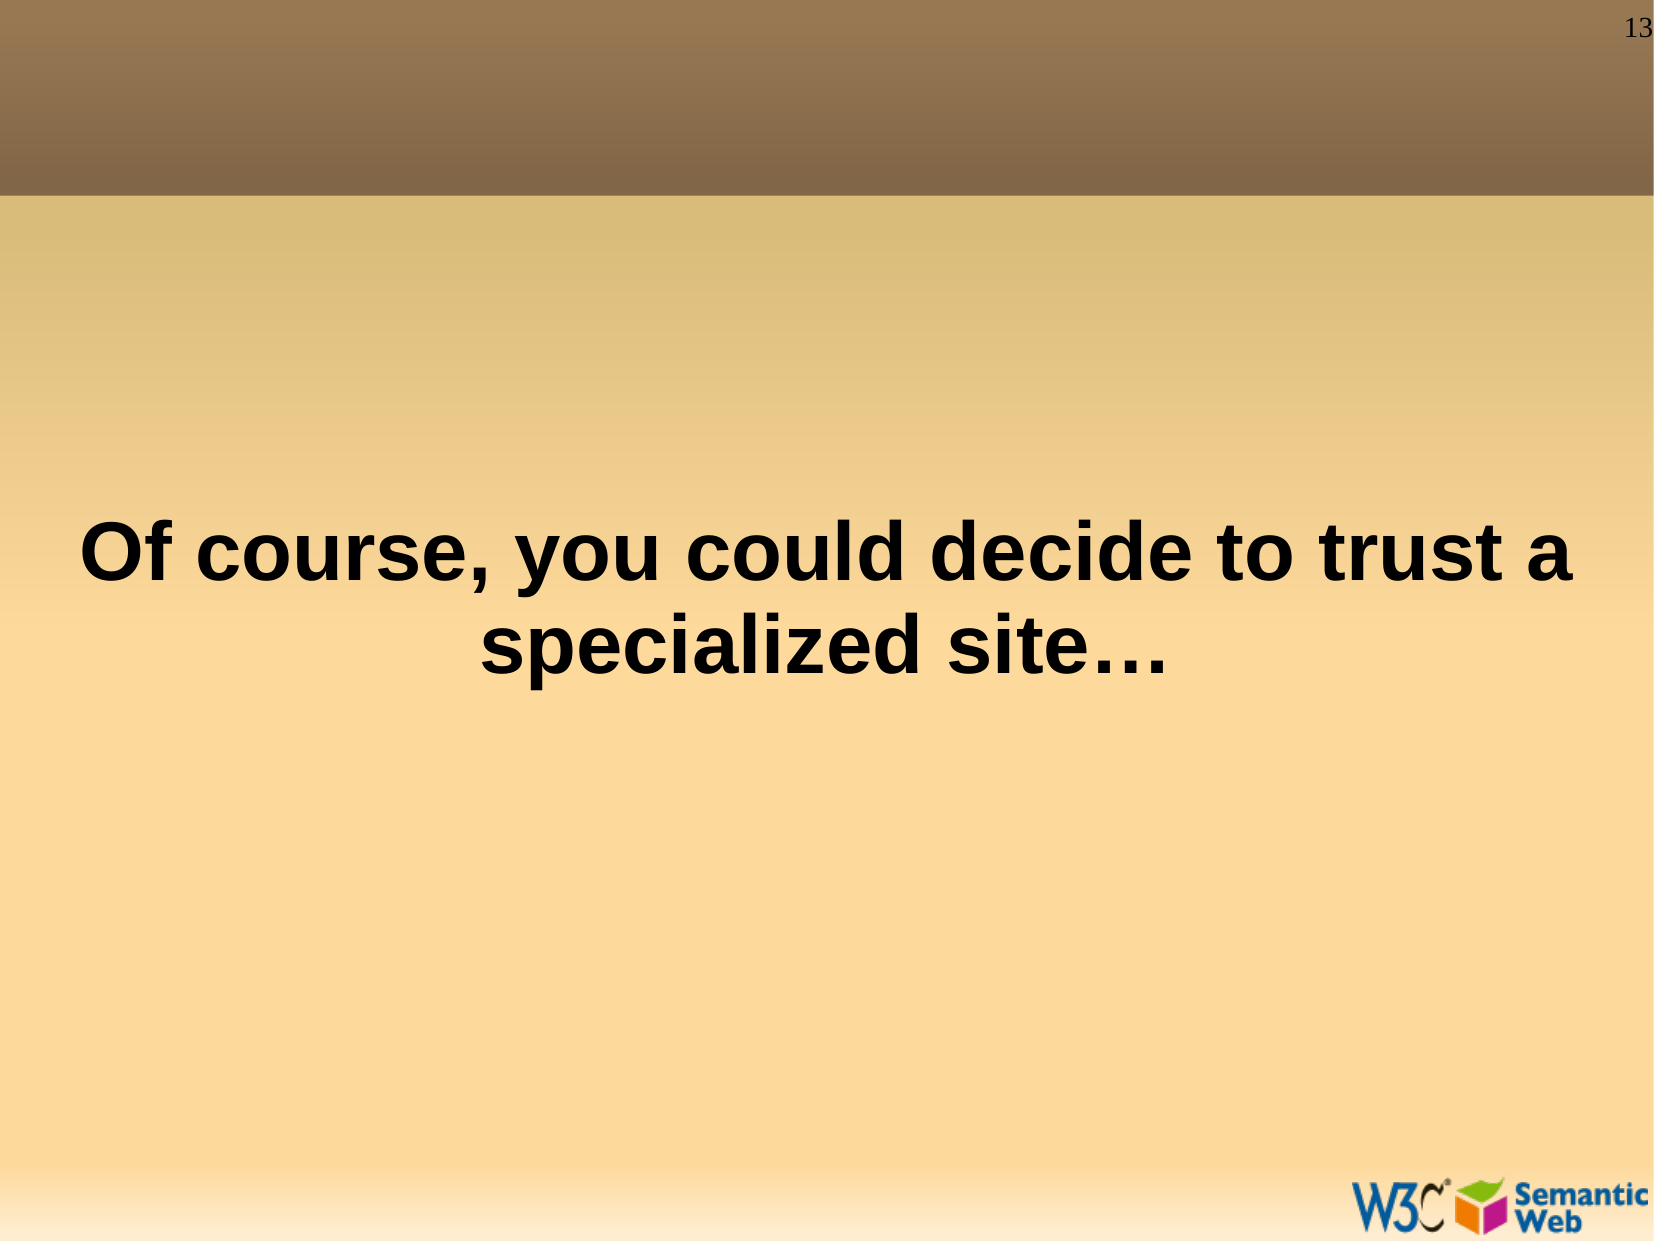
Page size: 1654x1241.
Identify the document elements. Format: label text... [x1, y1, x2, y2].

picture [0, 0, 1654, 1241]
title Of course, you could decide to trust a specialized site… [59, 504, 1595, 692]
